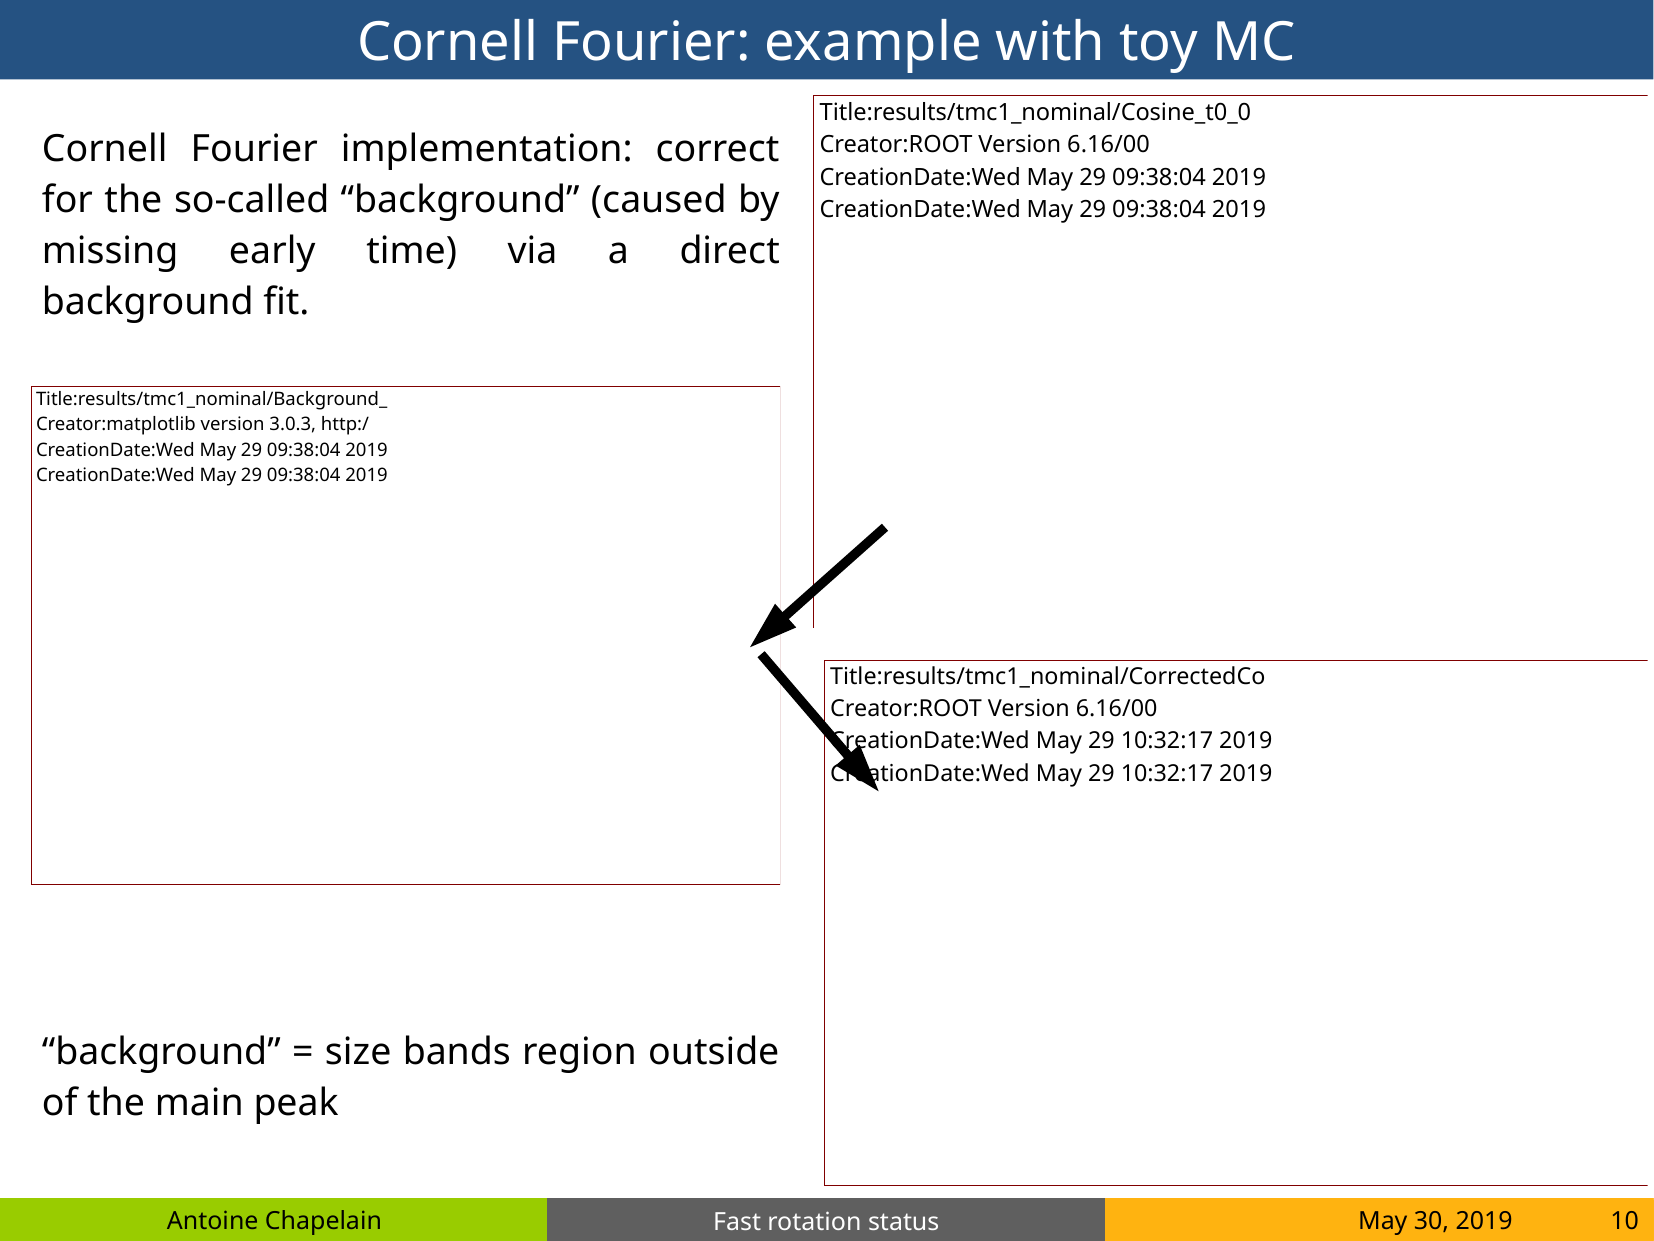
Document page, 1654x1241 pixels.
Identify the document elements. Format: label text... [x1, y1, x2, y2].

picture [812, 93, 1648, 628]
picture [30, 561, 781, 885]
picture [822, 658, 1648, 1186]
text_box “background” = size bands region outside of the main peak [27, 1017, 796, 1220]
title Cornell Fourier: example with toy MC [0, 0, 1654, 80]
text_box Cornell Fourier implementation: correct for the so-called “background” (caused by missing early time) via a direct background fit. [27, 113, 796, 561]
